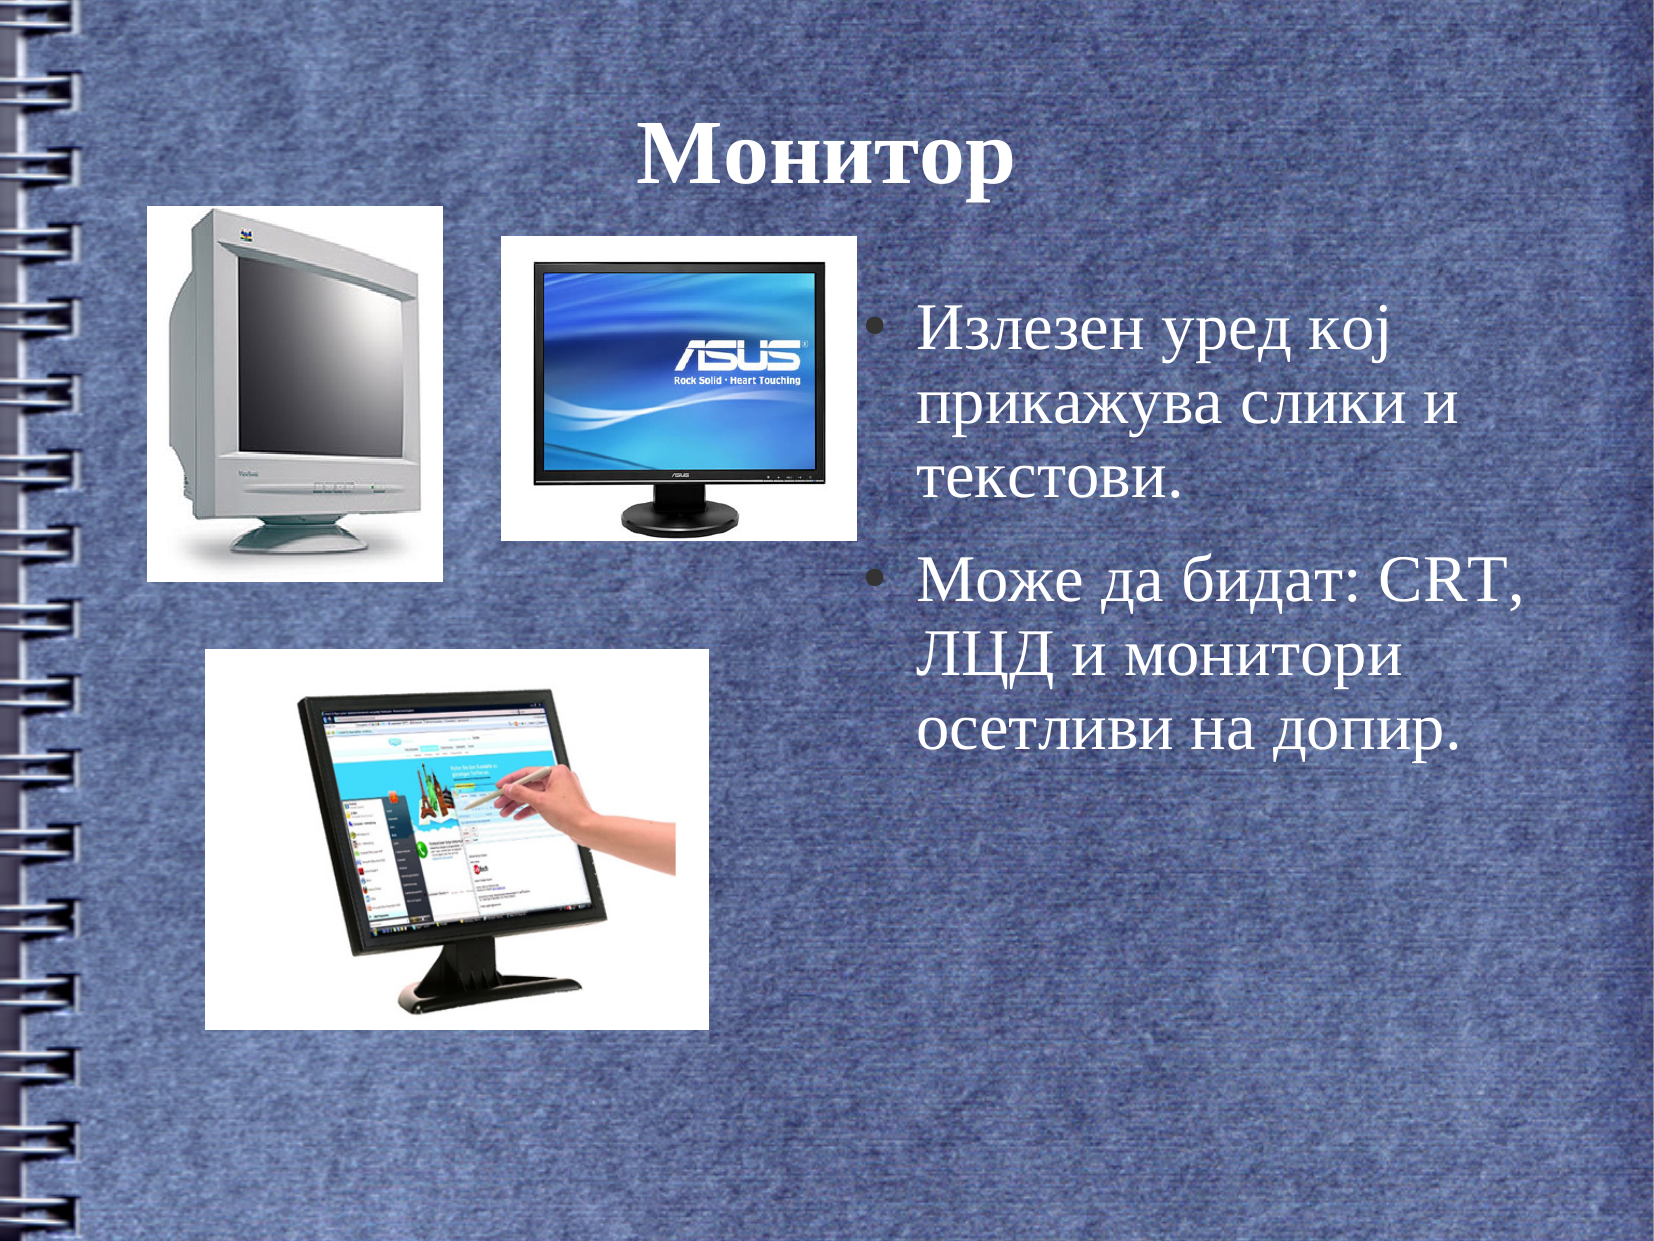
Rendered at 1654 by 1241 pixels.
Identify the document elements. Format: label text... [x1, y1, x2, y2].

title Монитор [82, 49, 1571, 257]
picture [0, 0, 1654, 1241]
list Излезен уред кој прикажува слики и текстови. Може да бидат: CRT, ЛЦД и монитори осетливи на допир. [845, 290, 1572, 1109]
